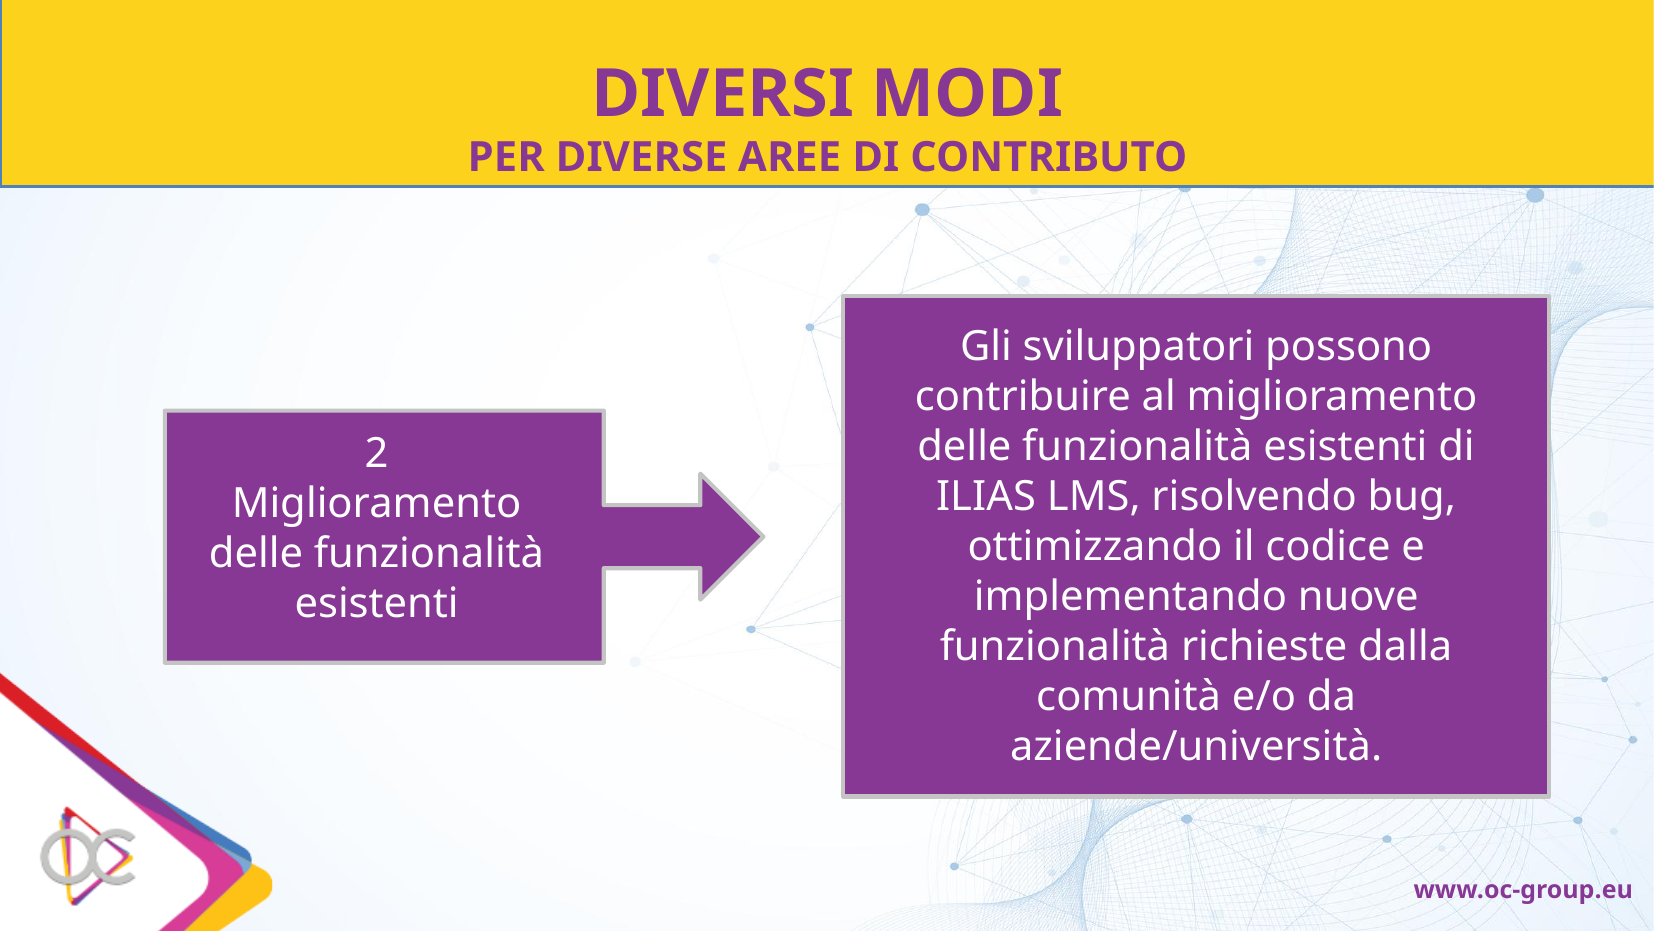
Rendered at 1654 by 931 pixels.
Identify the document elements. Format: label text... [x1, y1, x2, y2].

text_box DIVERSI MODI PER DIVERSE AREE DI CONTRIBUTO [0, 0, 1654, 187]
text_box Gli sviluppatori possono contribuire al miglioramento delle funzionalità esistenti di ILIAS LMS, risolvendo bug, ottimizzando il codice e implementando nuove funzionalità richieste dalla comunità e/o da aziende/università. [855, 311, 1538, 777]
text_box [843, 296, 1550, 797]
text_box 2 Miglioramento delle funzionalità esistenti [164, 418, 589, 634]
text_box [164, 410, 764, 663]
text_box www.oc-group.eu [1398, 866, 1654, 916]
picture [0, 187, 1654, 931]
